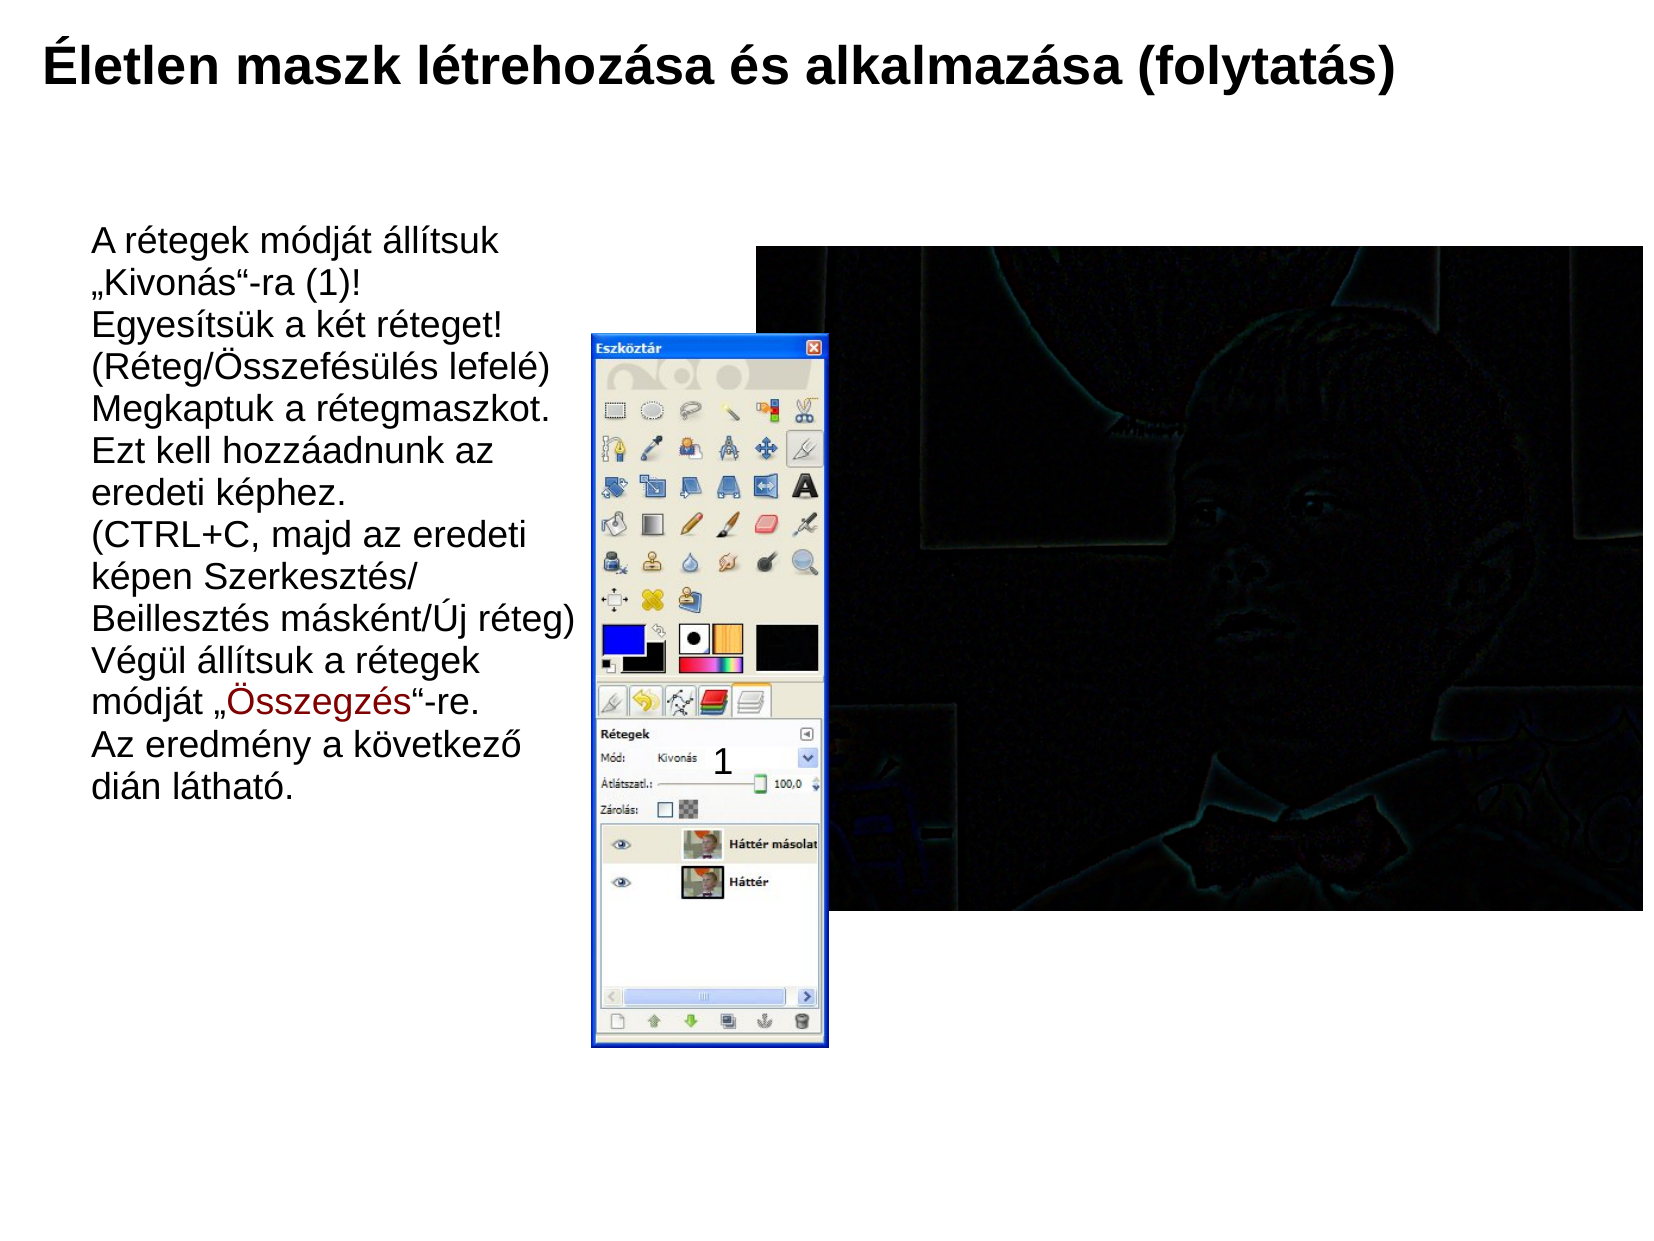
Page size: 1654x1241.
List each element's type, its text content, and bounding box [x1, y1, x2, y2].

text_box Életlen maszk létrehozása és alkalmazása (folytatás) [27, 27, 1413, 105]
picture [591, 246, 1643, 1048]
text_box 1 [697, 732, 749, 790]
text_box A rétegek módját állítsuk „Kivonás“-ra (1)! Egyesítsük a két réteget! (Réteg/Összefésülés lefelé) Megkaptuk a rétegmaszkot. Ezt kell hozzáadnunk az eredeti képhez. (CTRL+C, majd az eredeti képen Szerkesztés/ Beillesztés másként/Új réteg) Végül állítsuk a rétegek módját „Összegzés“-re. Az eredmény a következő dián látható. [76, 211, 591, 816]
